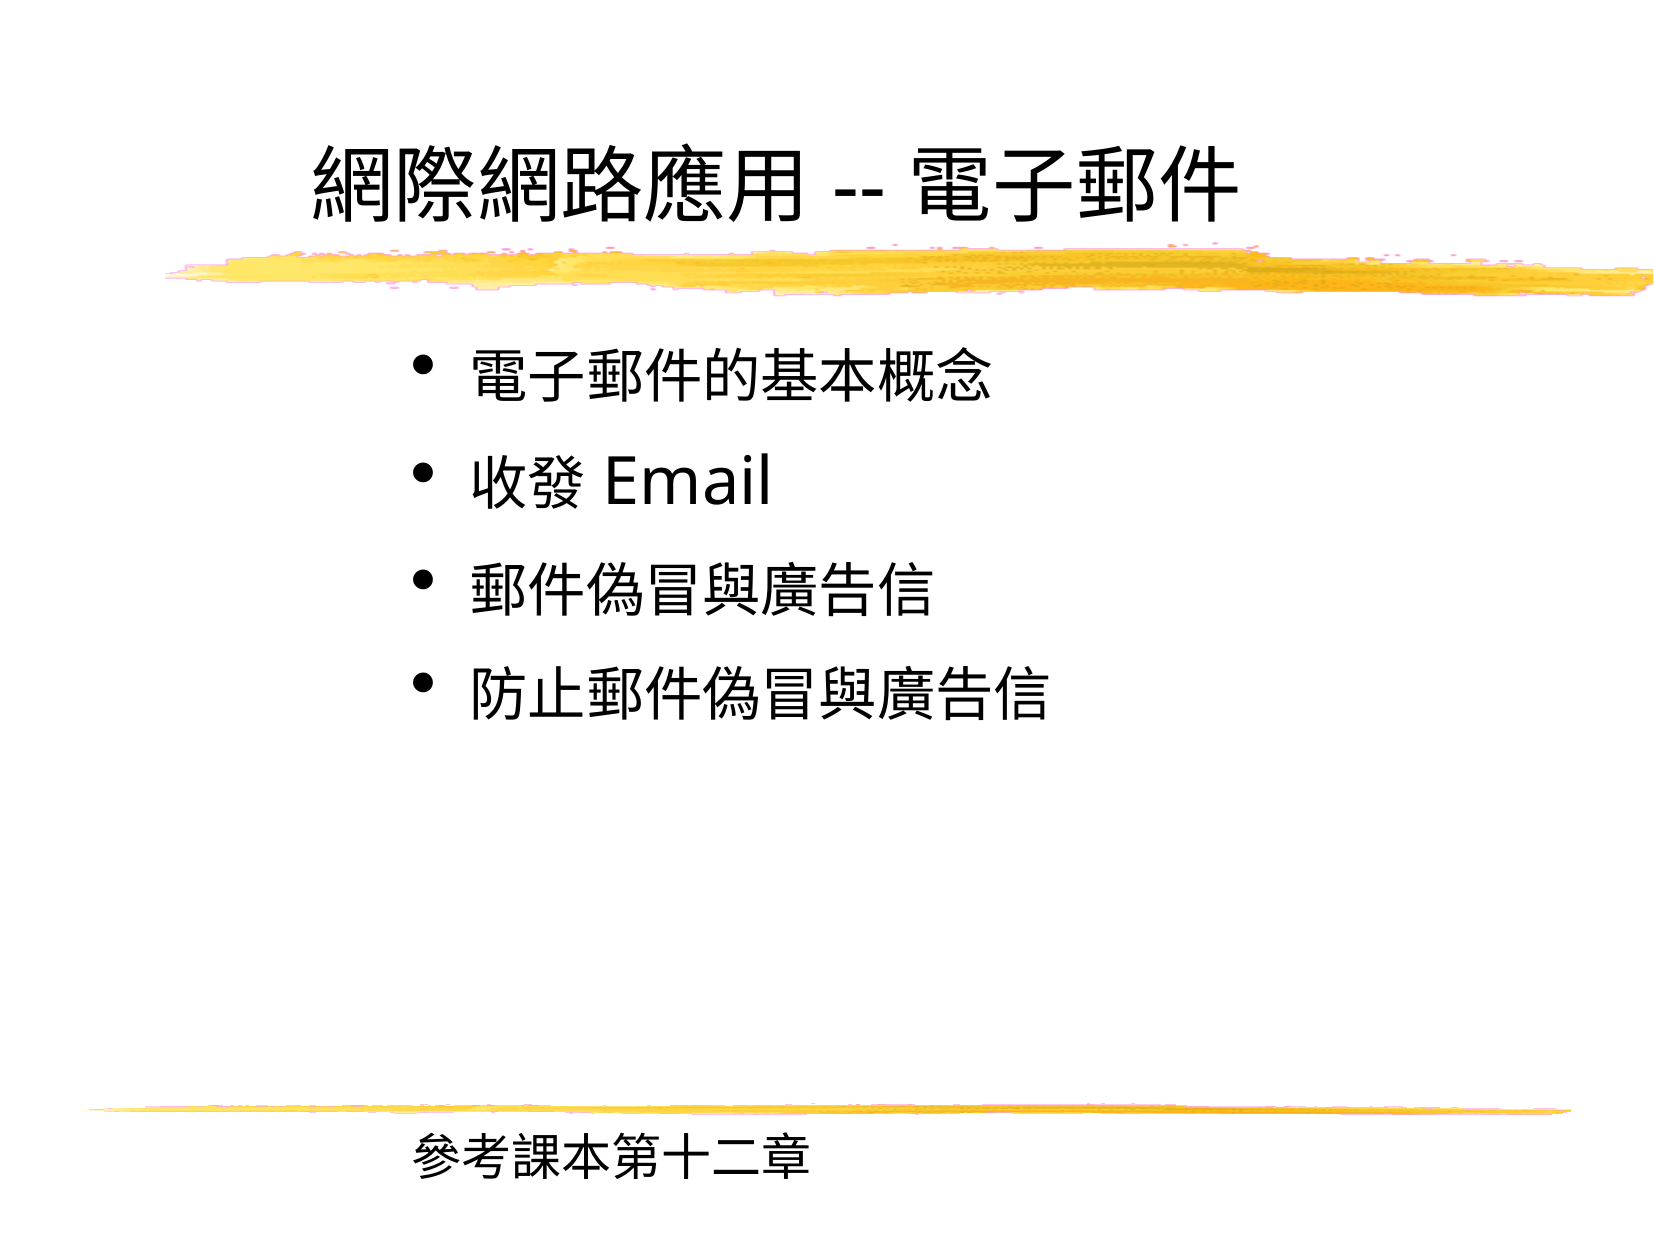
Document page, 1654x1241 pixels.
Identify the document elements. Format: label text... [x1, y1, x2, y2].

picture [82, 1102, 1571, 1117]
picture [165, 237, 1654, 308]
text_box 參考課本第十二章 [396, 1109, 844, 1193]
list 電子郵件的基本概念 收發Email 郵件偽冒與廣告信 防止郵件偽冒與廣告信 [398, 316, 1388, 1077]
title 網際網路應用--電子郵件 [73, 25, 1479, 249]
